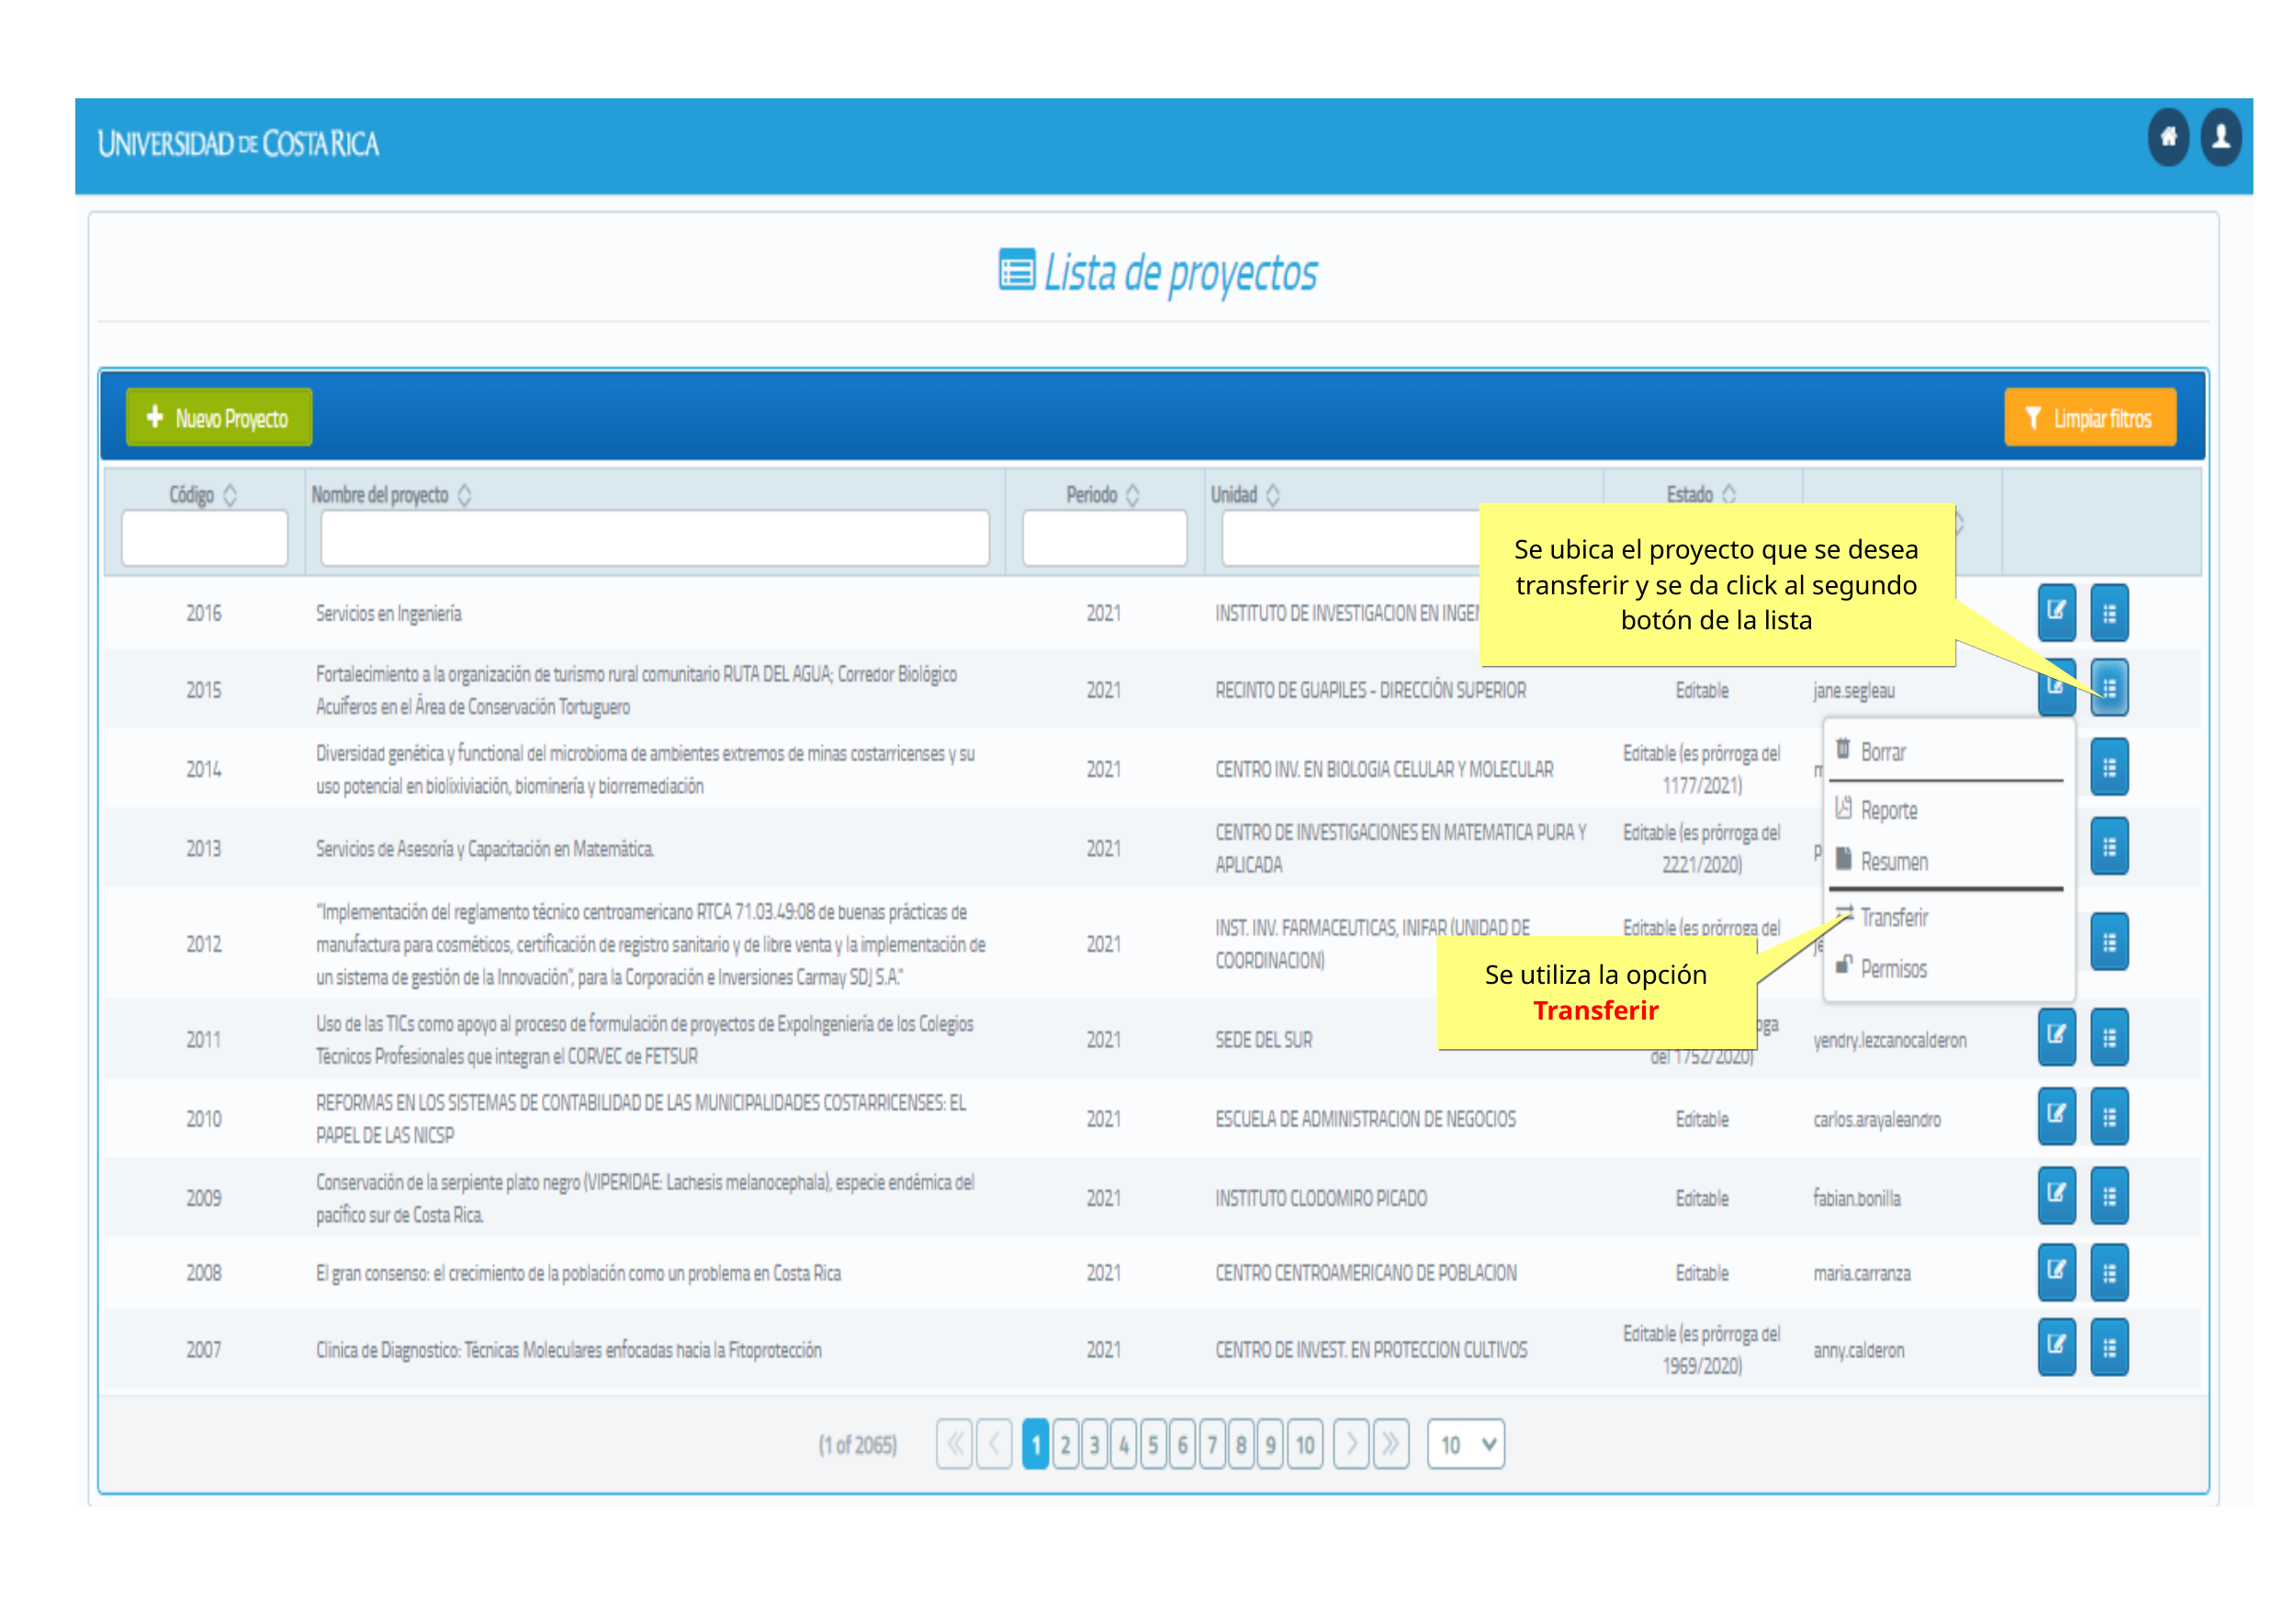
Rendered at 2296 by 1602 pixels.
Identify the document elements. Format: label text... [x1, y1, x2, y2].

text_box Se ubica el proyecto que se desea transferir y se da click al segundo botón de la lista [1479, 502, 2105, 699]
picture [75, 98, 2254, 1506]
text_box Se utiliza la opción Transferir [1436, 909, 1855, 1049]
